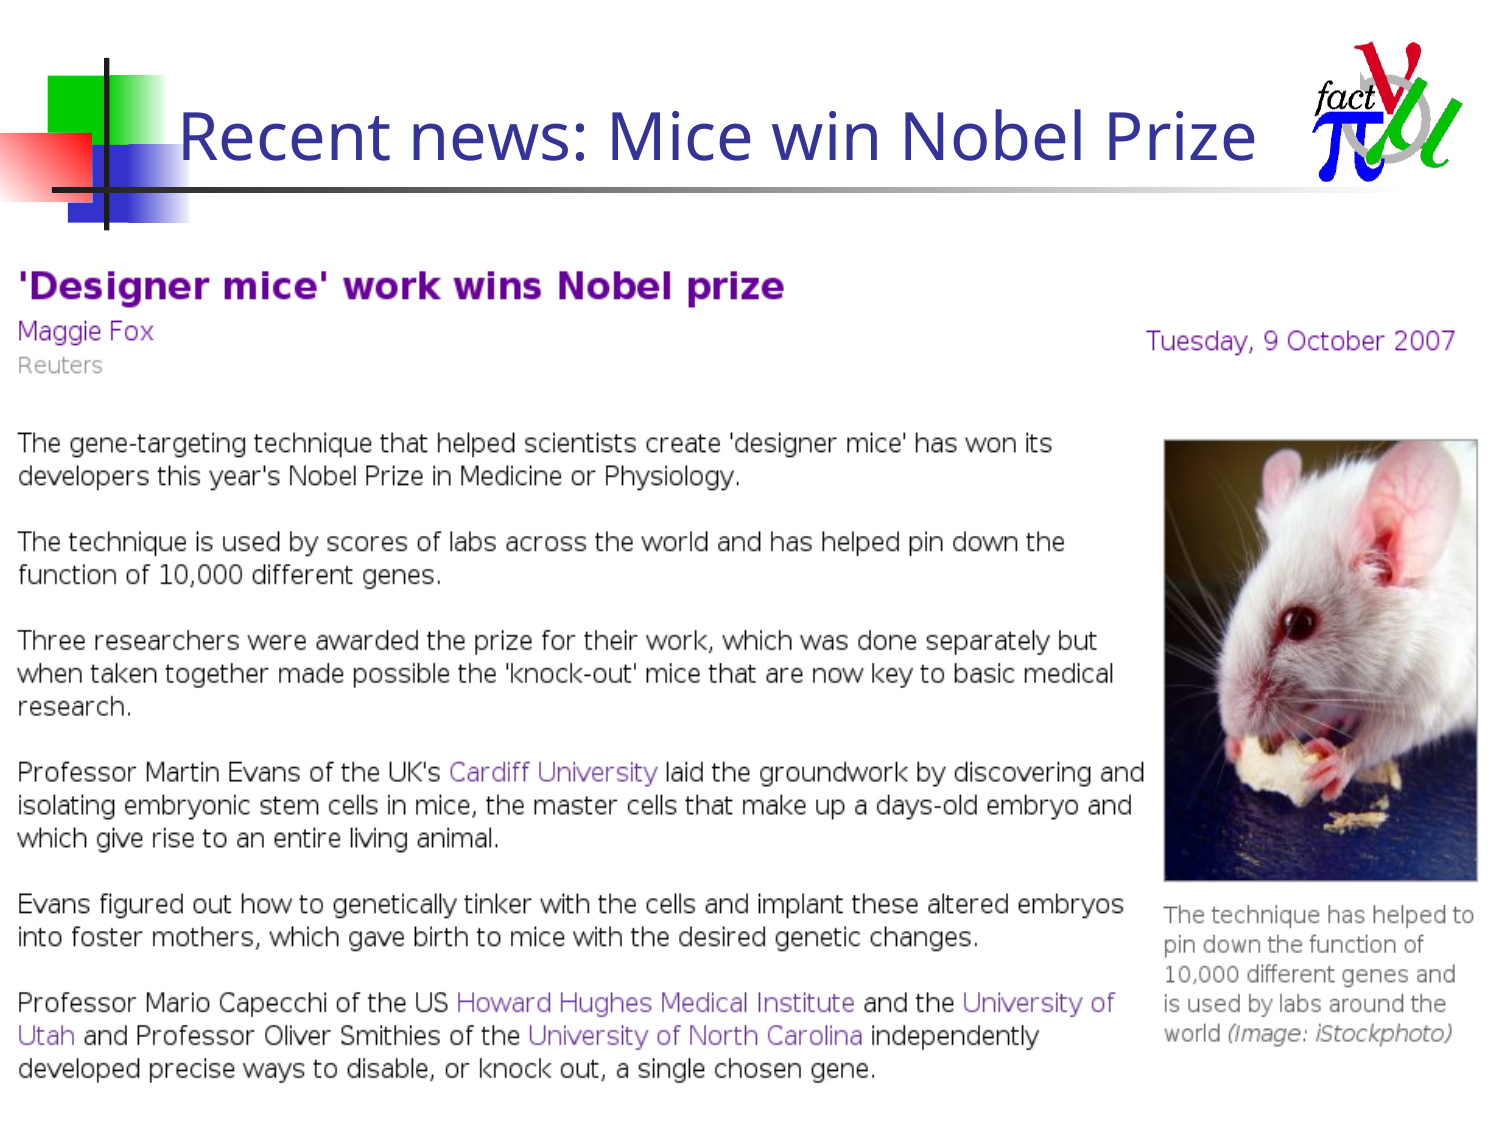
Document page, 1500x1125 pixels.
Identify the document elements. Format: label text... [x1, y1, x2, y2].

title Recent news: Mice win Nobel Prize [162, 0, 1441, 188]
picture [1441, 41, 1463, 188]
picture [4, 237, 1500, 1093]
